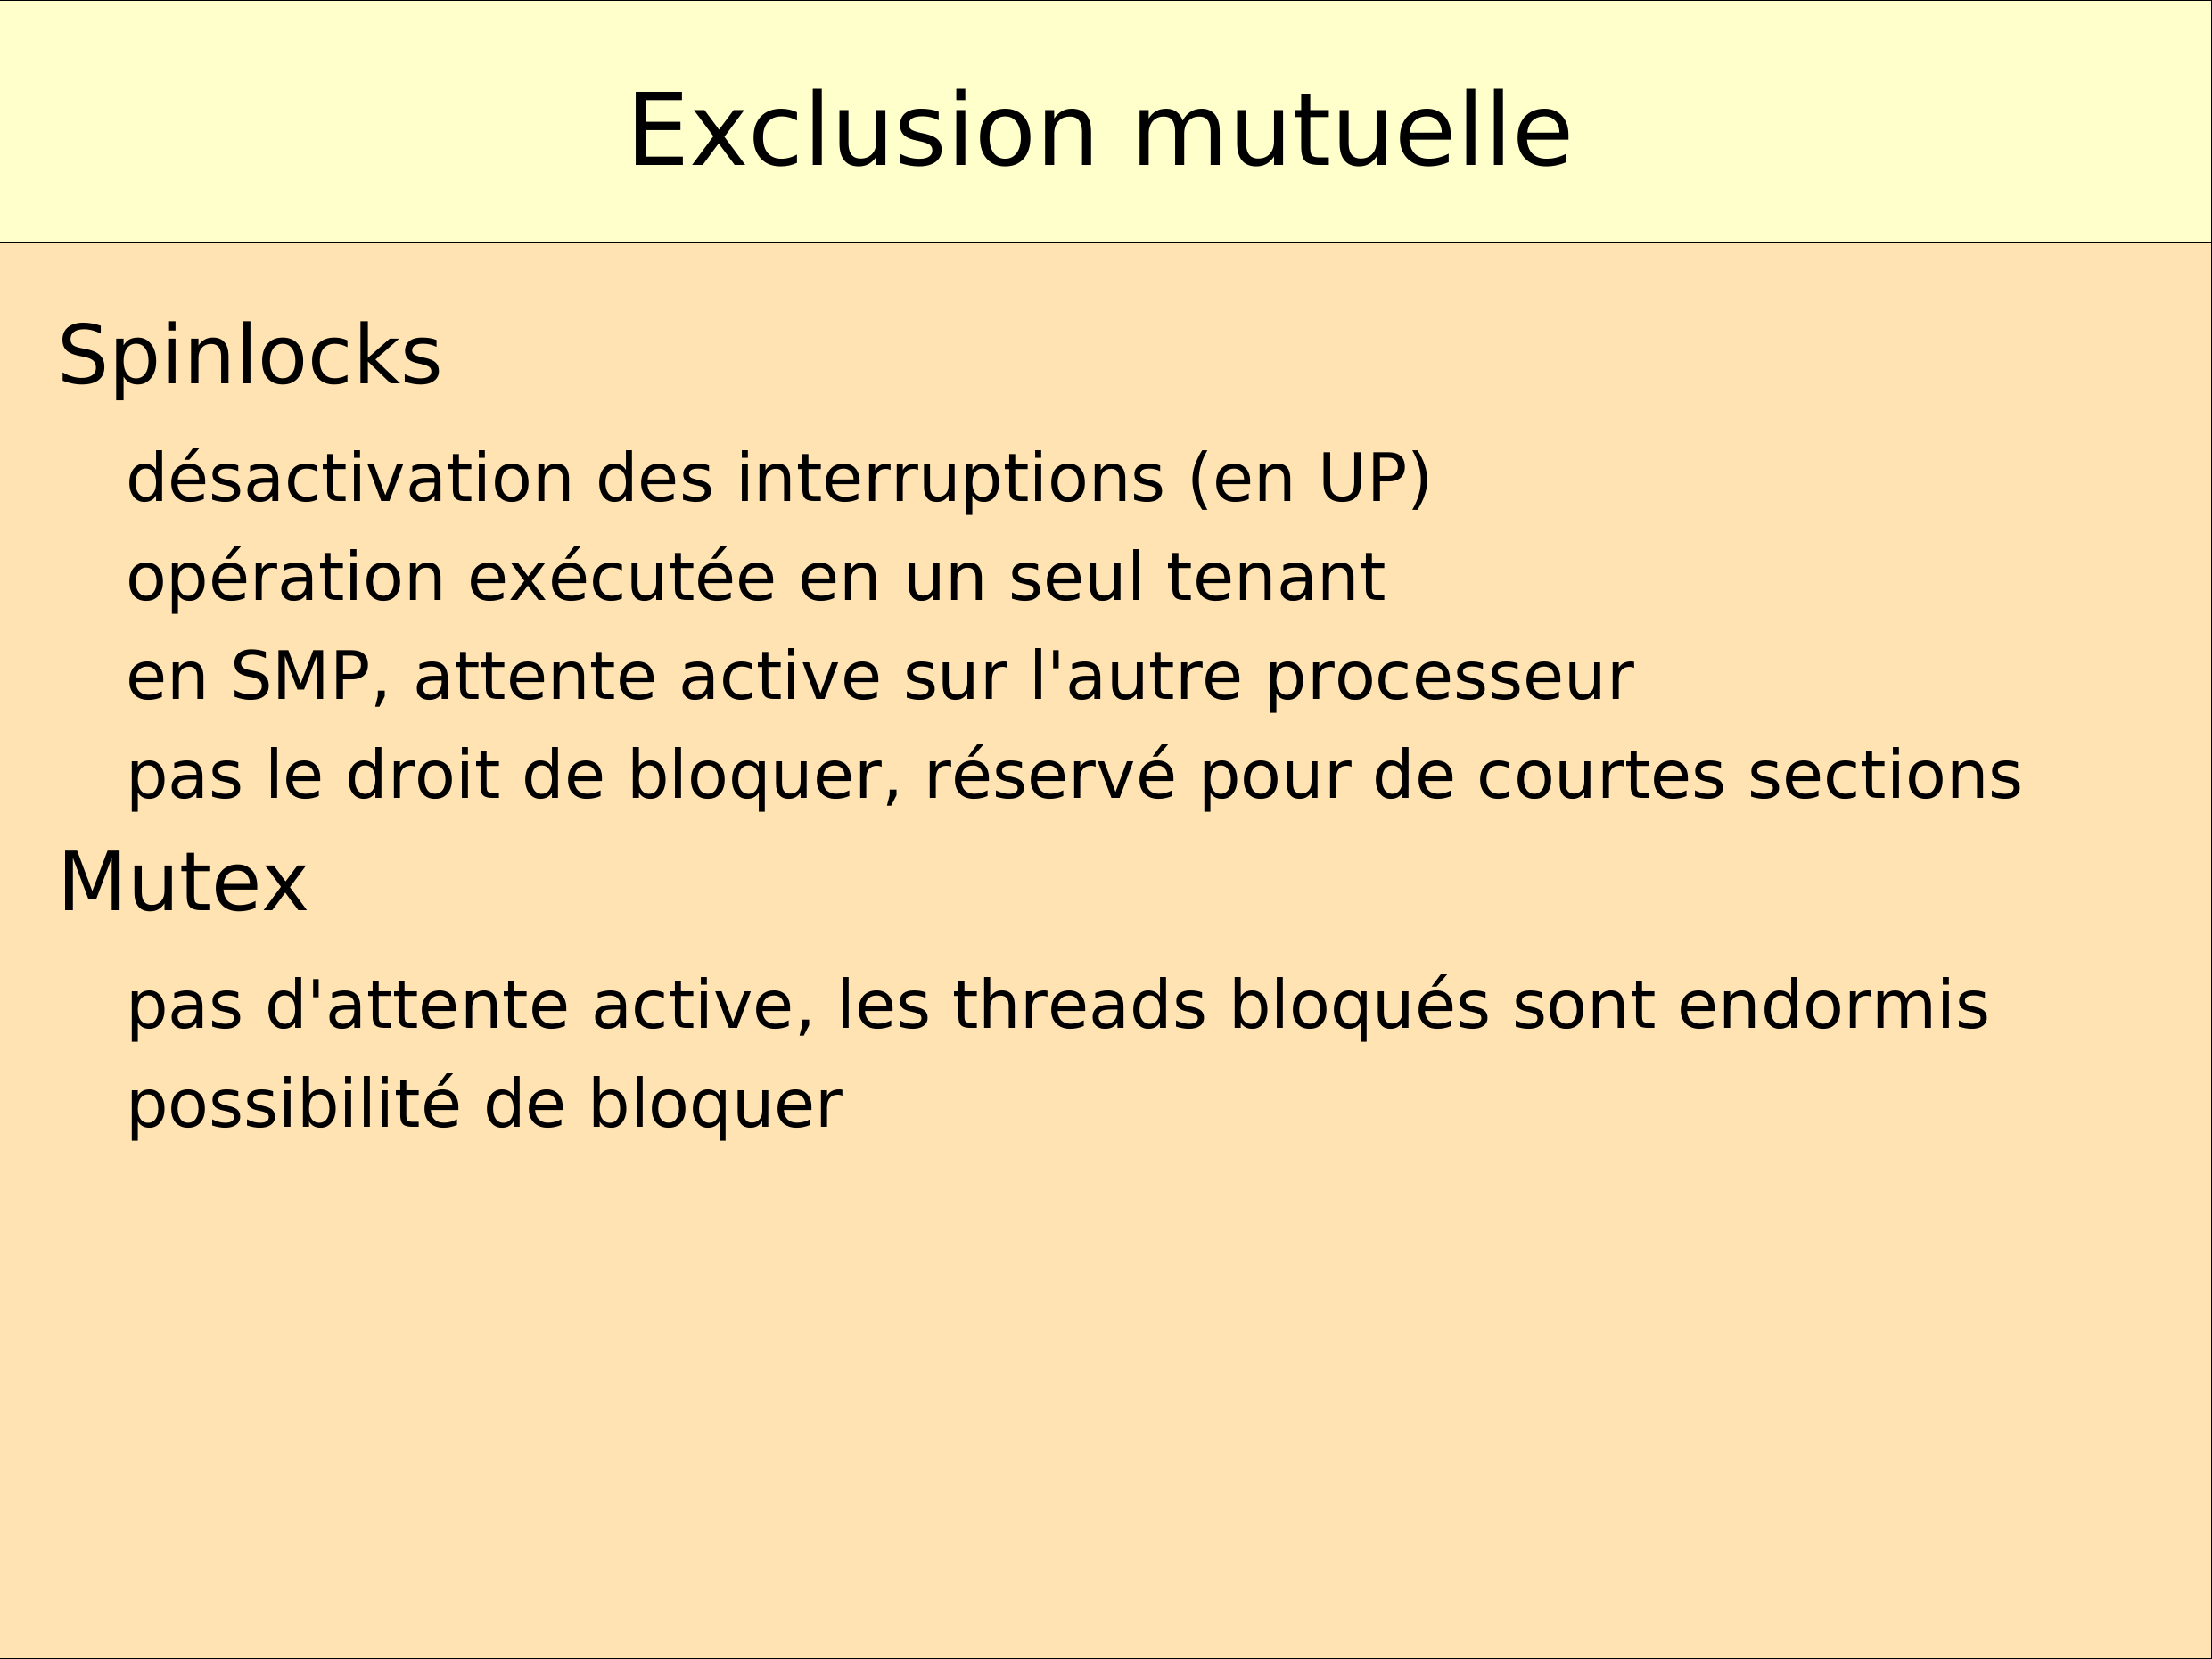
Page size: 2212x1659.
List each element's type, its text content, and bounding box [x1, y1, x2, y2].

title Exclusion mutuelle [153, 51, 2048, 211]
list Spinlocks désactivation des interruptions (en UP) opération exécutée en un seul tenant en SMP, attente active sur l'autre processeur pas le droit de bloquer, réservé pour de courtes sections Mutex pas d'attente active, les threads bloqués sont endormis possibilité de bloquer [41, 308, 2175, 1599]
